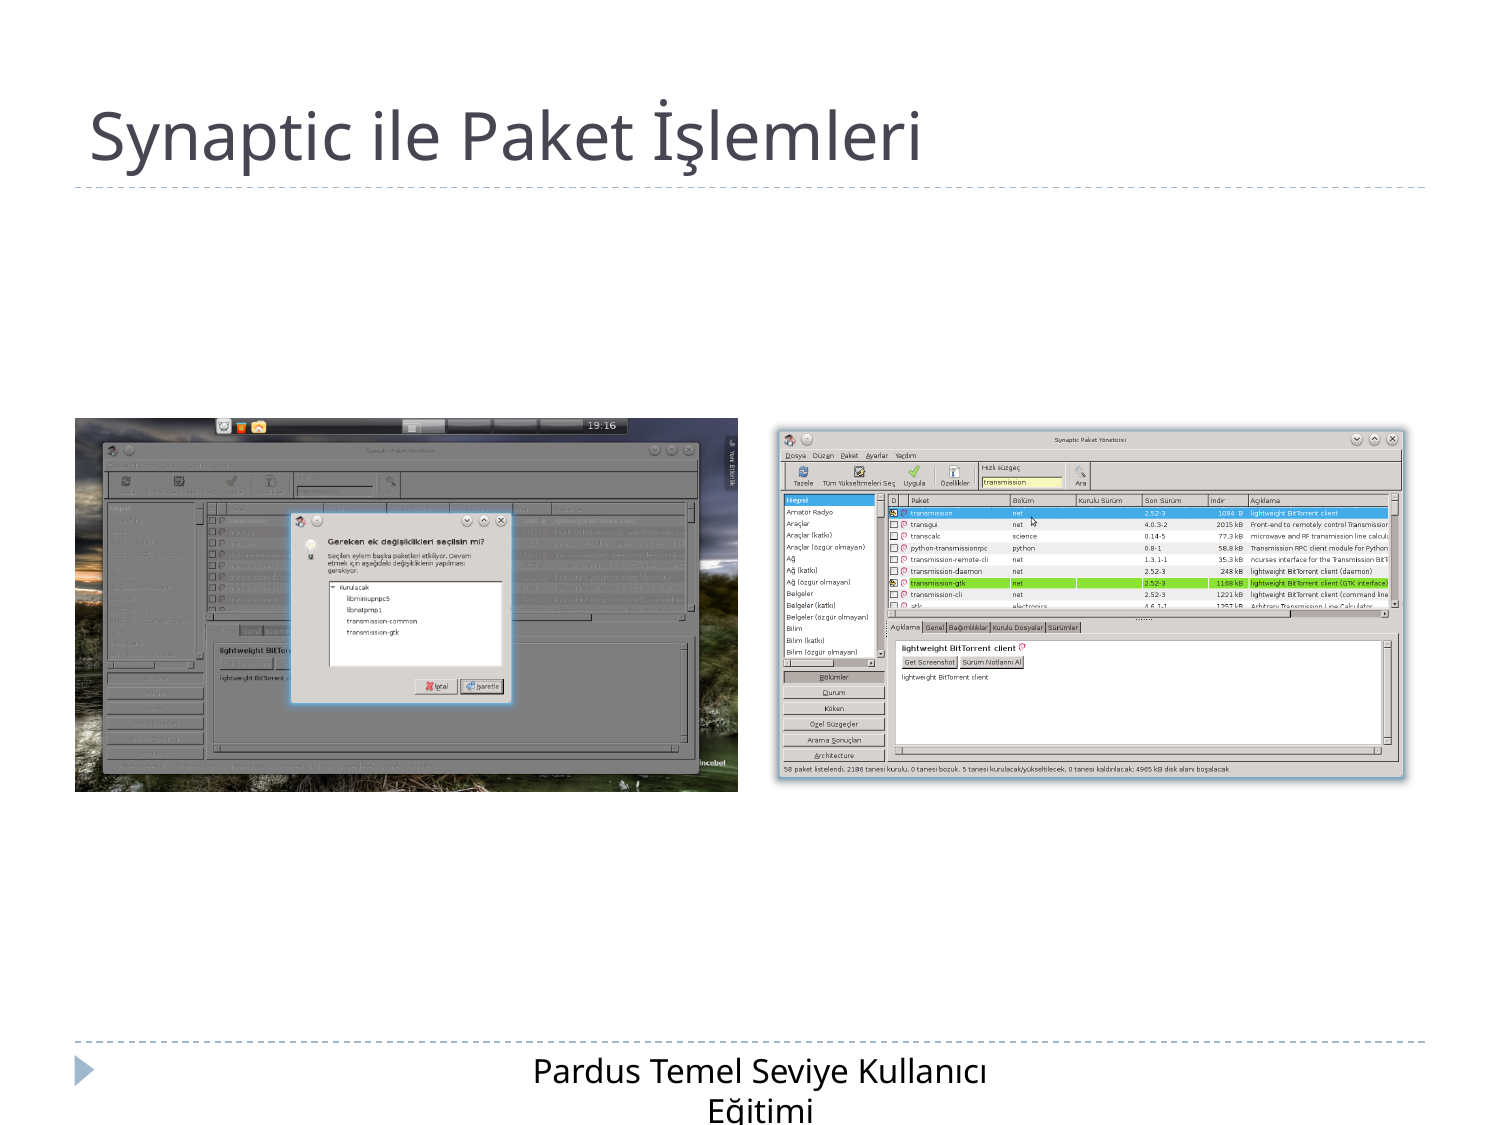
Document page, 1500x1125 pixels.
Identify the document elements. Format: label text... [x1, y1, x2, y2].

picture [75, 418, 738, 792]
picture [759, 411, 1423, 797]
title Synaptic ile Paket İşlemleri [75, 37, 1425, 188]
